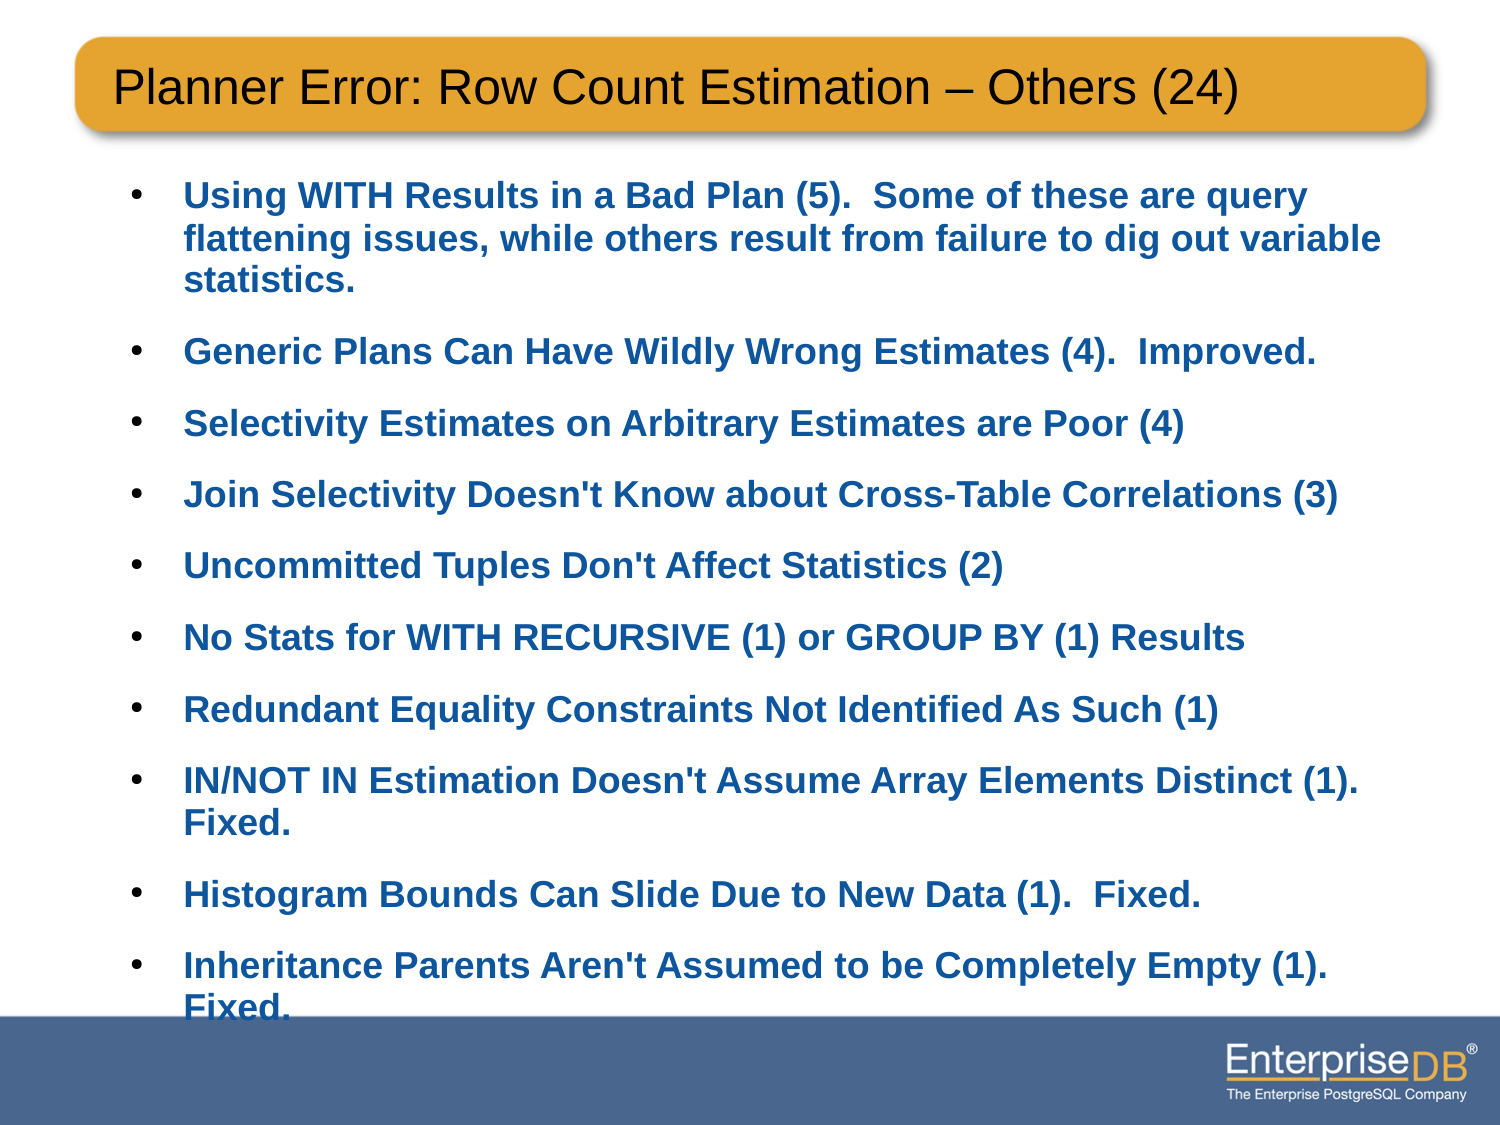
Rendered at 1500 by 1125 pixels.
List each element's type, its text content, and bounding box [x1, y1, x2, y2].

list Using WITH Results in a Bad Plan (5). Some of these are query flattening issues, while others result from failure to dig out variable statistics. Generic Plans Can Have Wildly Wrong Estimates (4). Improved. Selectivity Estimates on Arbitrary Estimates are Poor (4) Join Selectivity Doesn't Know about Cross-Table Correlations (3) Uncommitted Tuples Don't Affect Statistics (2) No Stats for WITH RECURSIVE (1) or GROUP BY (1) Results Redundant Equality Constraints Not Identified As Such (1) IN/NOT IN Estimation Doesn't Assume Array Elements Distinct (1). Fixed. Histogram Bounds Can Slide Due to New Data (1). Fixed. Inheritance Parents Aren't Assumed to be Completely Empty (1). Fixed. [112, 174, 1388, 966]
picture [0, 0, 1500, 1125]
title Planner Error: Row Count Estimation – Others (24) [112, 37, 1388, 138]
